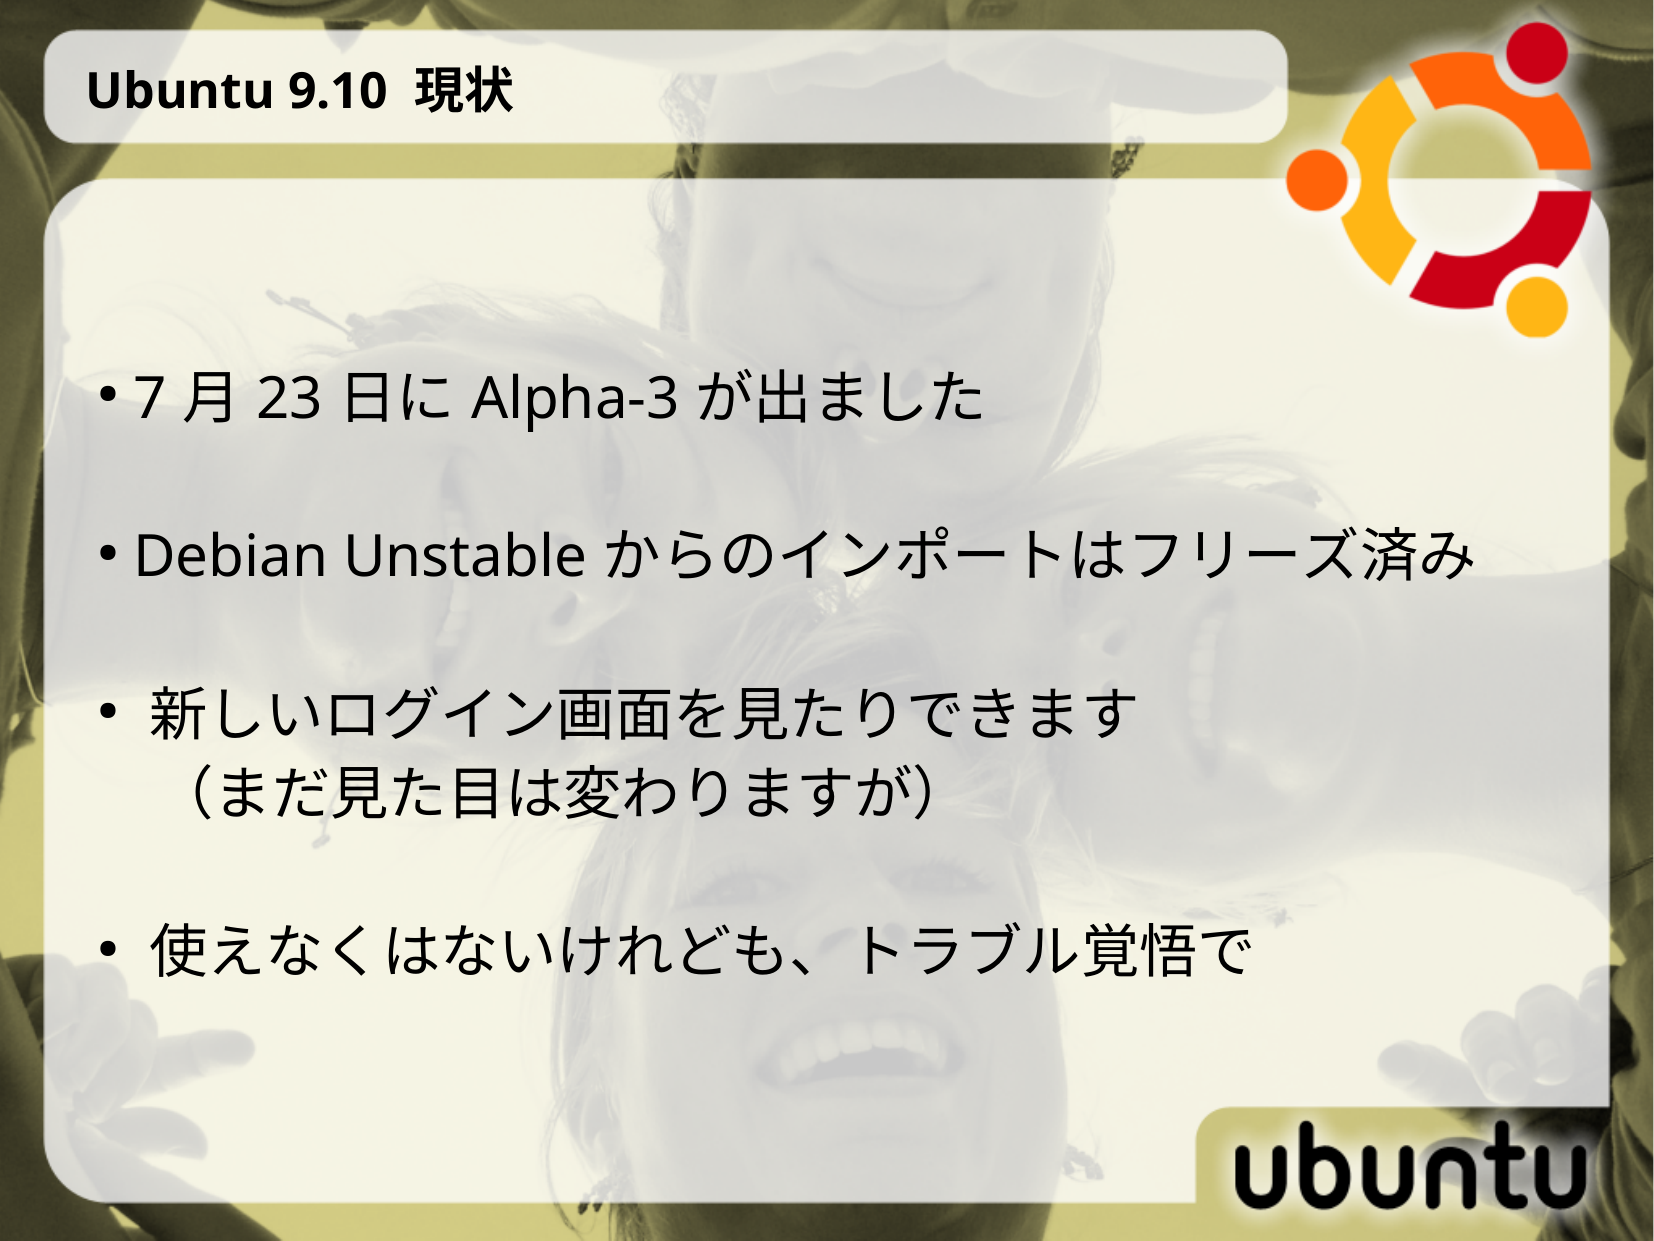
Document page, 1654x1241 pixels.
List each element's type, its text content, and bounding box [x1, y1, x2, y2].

picture [0, 0, 1654, 1241]
text_box Ubuntu 9.10 現状 [70, 47, 590, 126]
text_box 7月23日にAlpha-3が出ました Debian Unstableからのインポートはフリーズ済み 新しいログイン画面を見たりできます （まだ見た目は変わりますが） 使えなくはないけれども、トラブル覚悟で [82, 348, 1595, 1064]
